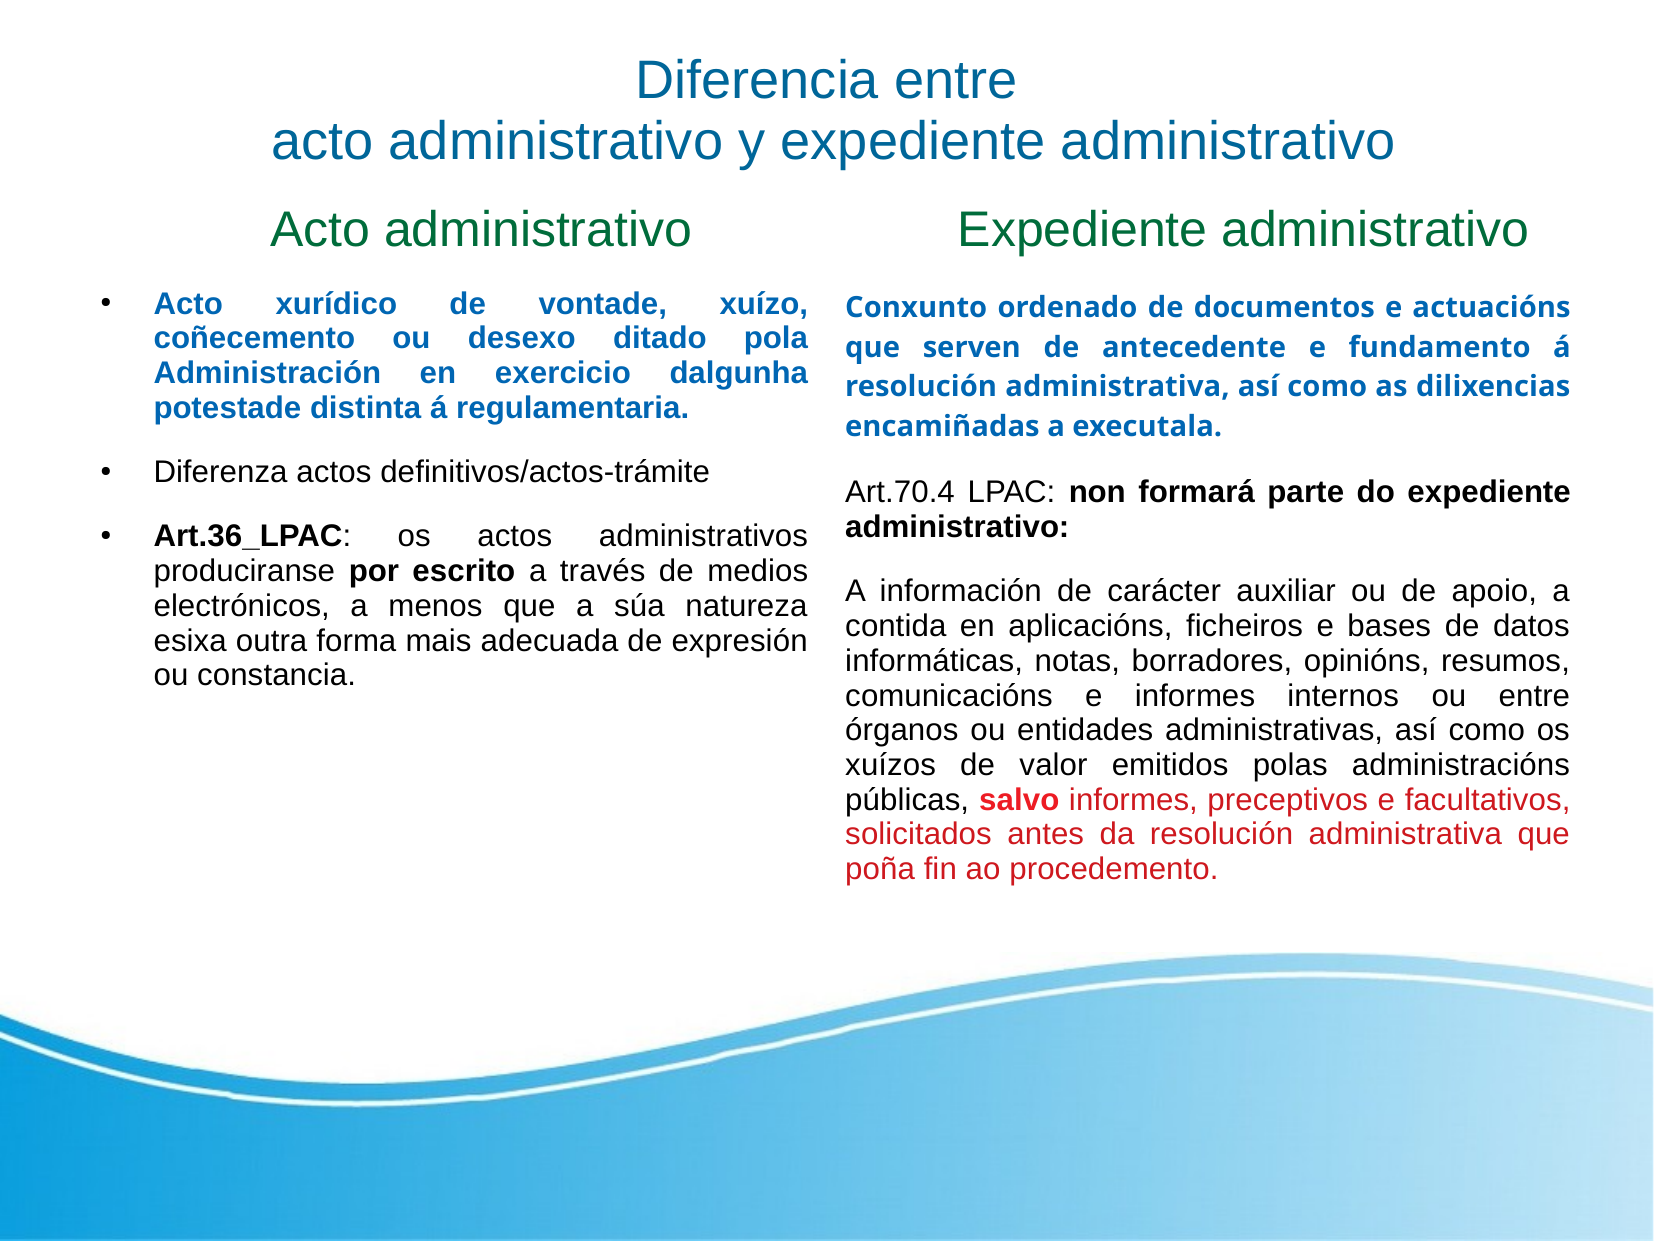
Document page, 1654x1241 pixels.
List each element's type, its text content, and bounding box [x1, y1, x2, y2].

picture [0, 952, 1654, 1241]
title Diferencia entre acto administrativo y expediente administrativo [82, 49, 1571, 171]
list Expediente administrativo Conxunto ordenado de documentos e actuacións que serven de antecedente e fundamento á resolución administrativa, así como as dilixencias encamiñadas a executala. Art.70.4 LPAC: non formará parte do expediente administrativo: A información de carácter auxiliar ou de apoio, a contida en aplicacións, ficheiros e bases de datos informáticas, notas, borradores, opinións, resumos, comunicacións e informes internos ou entre órganos ou entidades administrativas, así como os xuízos de valor emitidos polas administracións públicas, salvo informes, preceptivos e facultativos, solicitados antes da resolución administrativa que poña fin ao procedemento. [845, 200, 1572, 1010]
list Acto administrativo Acto xurídico de vontade, xuízo, coñecemento ou desexo ditado pola Administración en exercicio dalgunha potestade distinta á regulamentaria. Diferenza actos definitivos/actos-trámite Art.36_LPAC: os actos administrativos produciranse por escrito a través de medios electrónicos, a menos que a súa natureza esixa outra forma mais adecuada de expresión ou constancia. [82, 200, 809, 1010]
